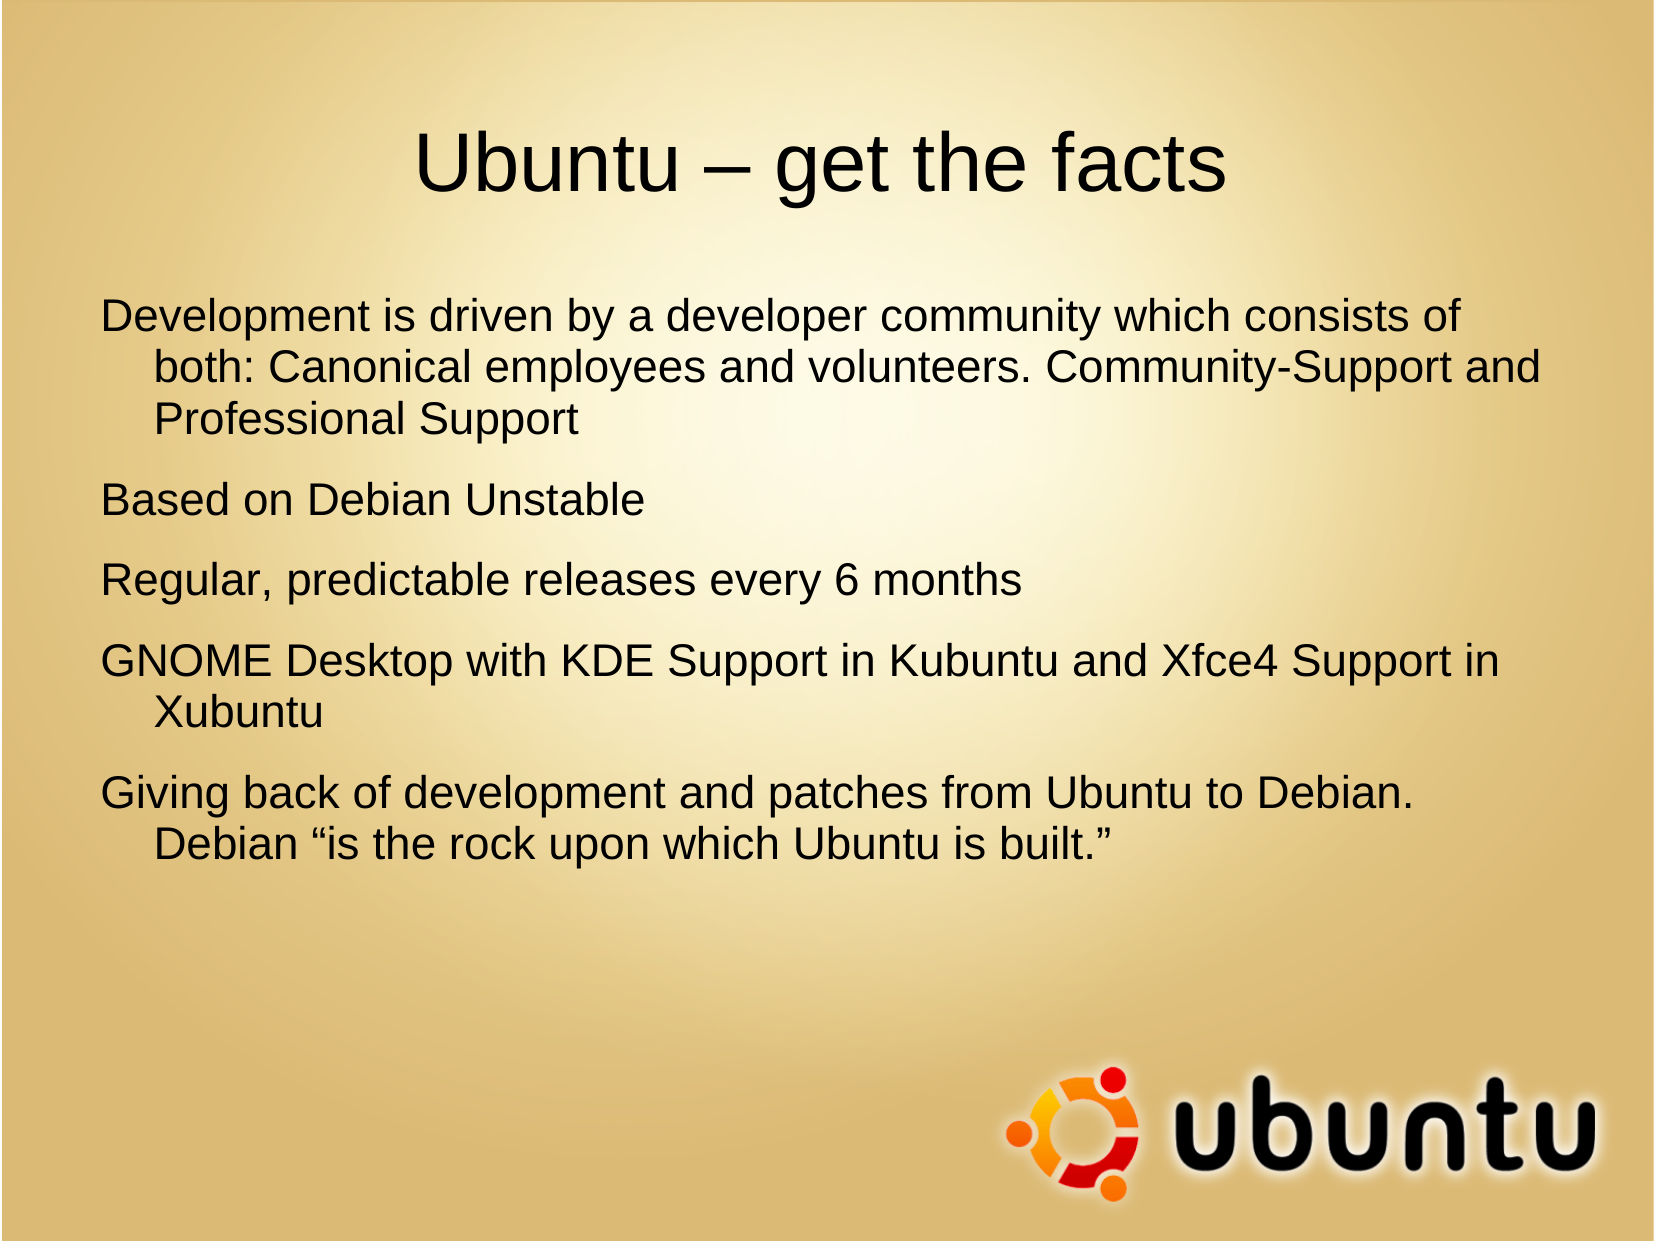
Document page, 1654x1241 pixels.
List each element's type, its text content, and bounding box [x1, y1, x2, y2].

list Development is driven by a developer community which consists of both: Canonical employees and volunteers. Community-Support and Professional Support Based on Debian Unstable Regular, predictable releases every 6 months GNOME Desktop with KDE Support in Kubuntu and Xfce4 Support in Xubuntu Giving back of development and patches from Ubuntu to Debian. Debian “is the rock upon which Ubuntu is built.” [82, 290, 1571, 1109]
title Ubuntu – get the facts [76, 59, 1565, 267]
picture [2, 0, 1654, 1241]
